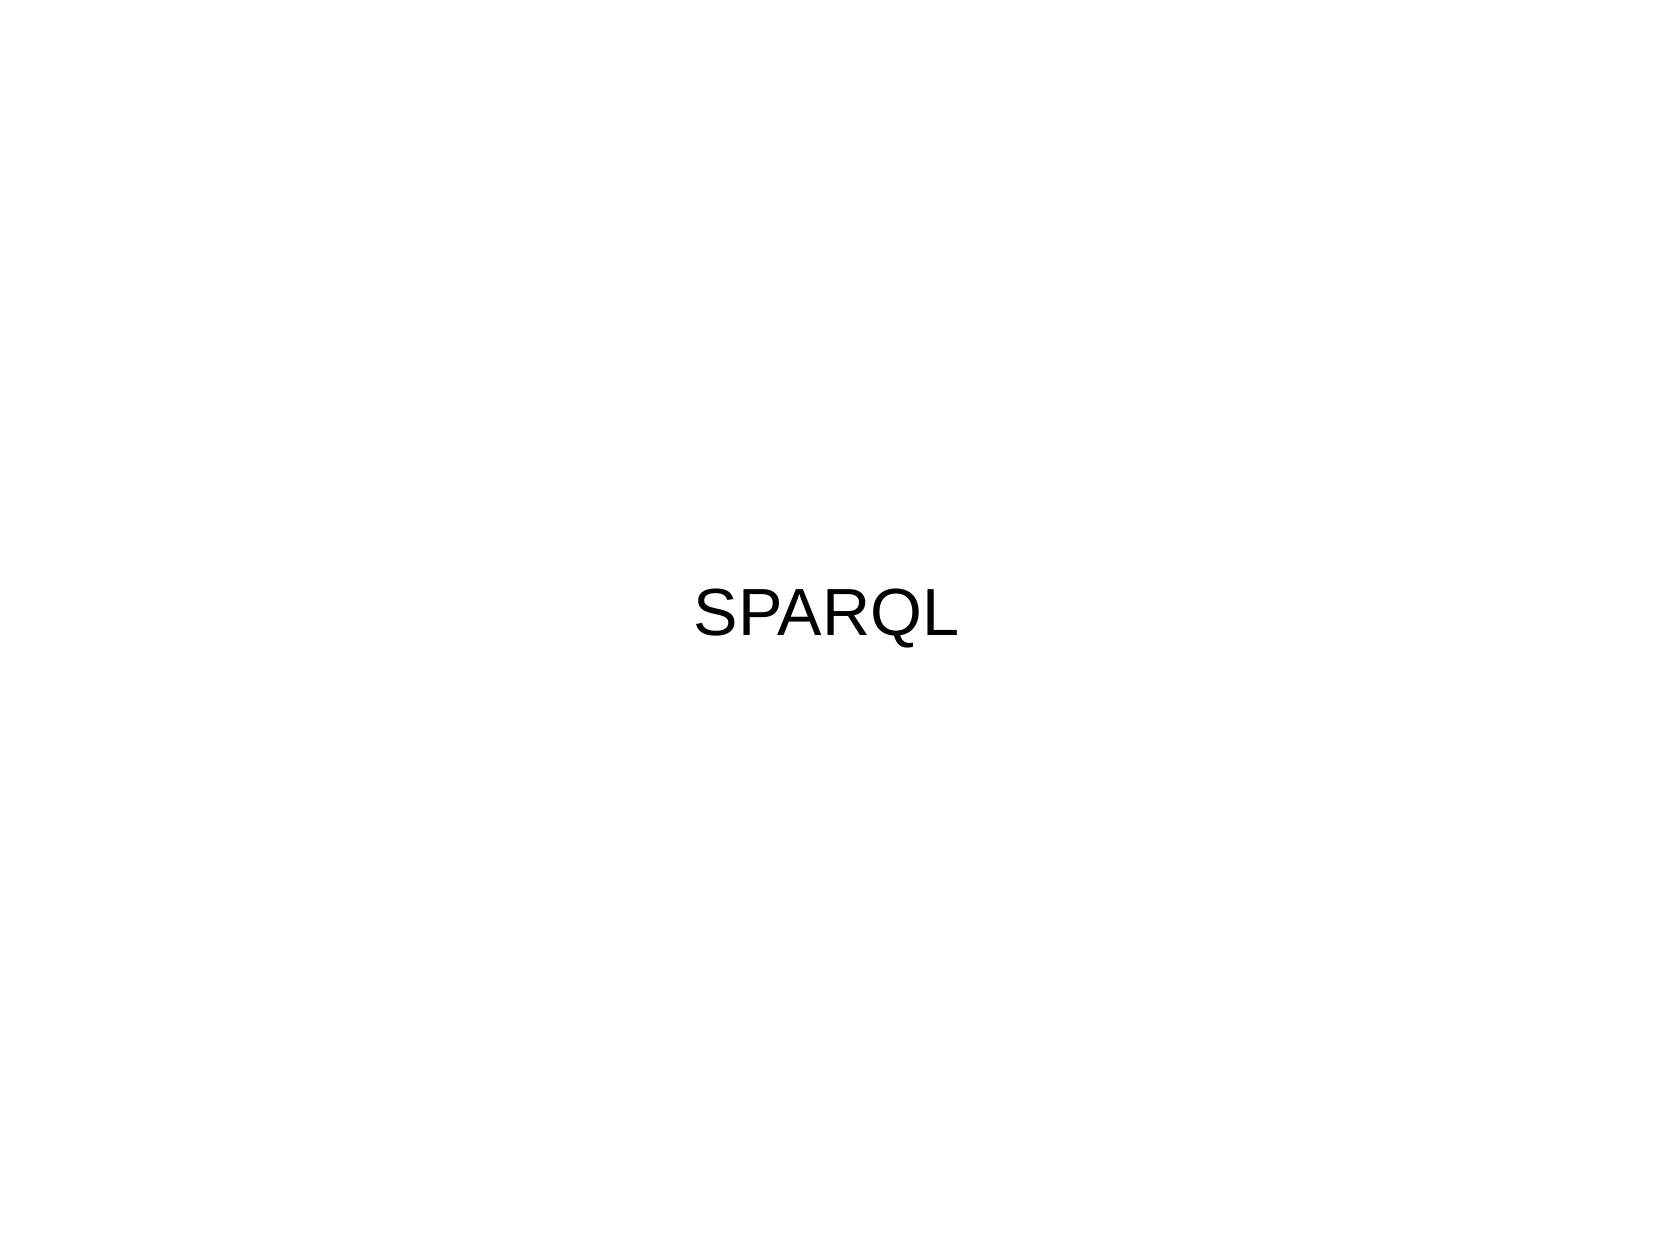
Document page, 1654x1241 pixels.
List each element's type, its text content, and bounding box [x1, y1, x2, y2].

subtitle SPARQL [82, 290, 1571, 1010]
